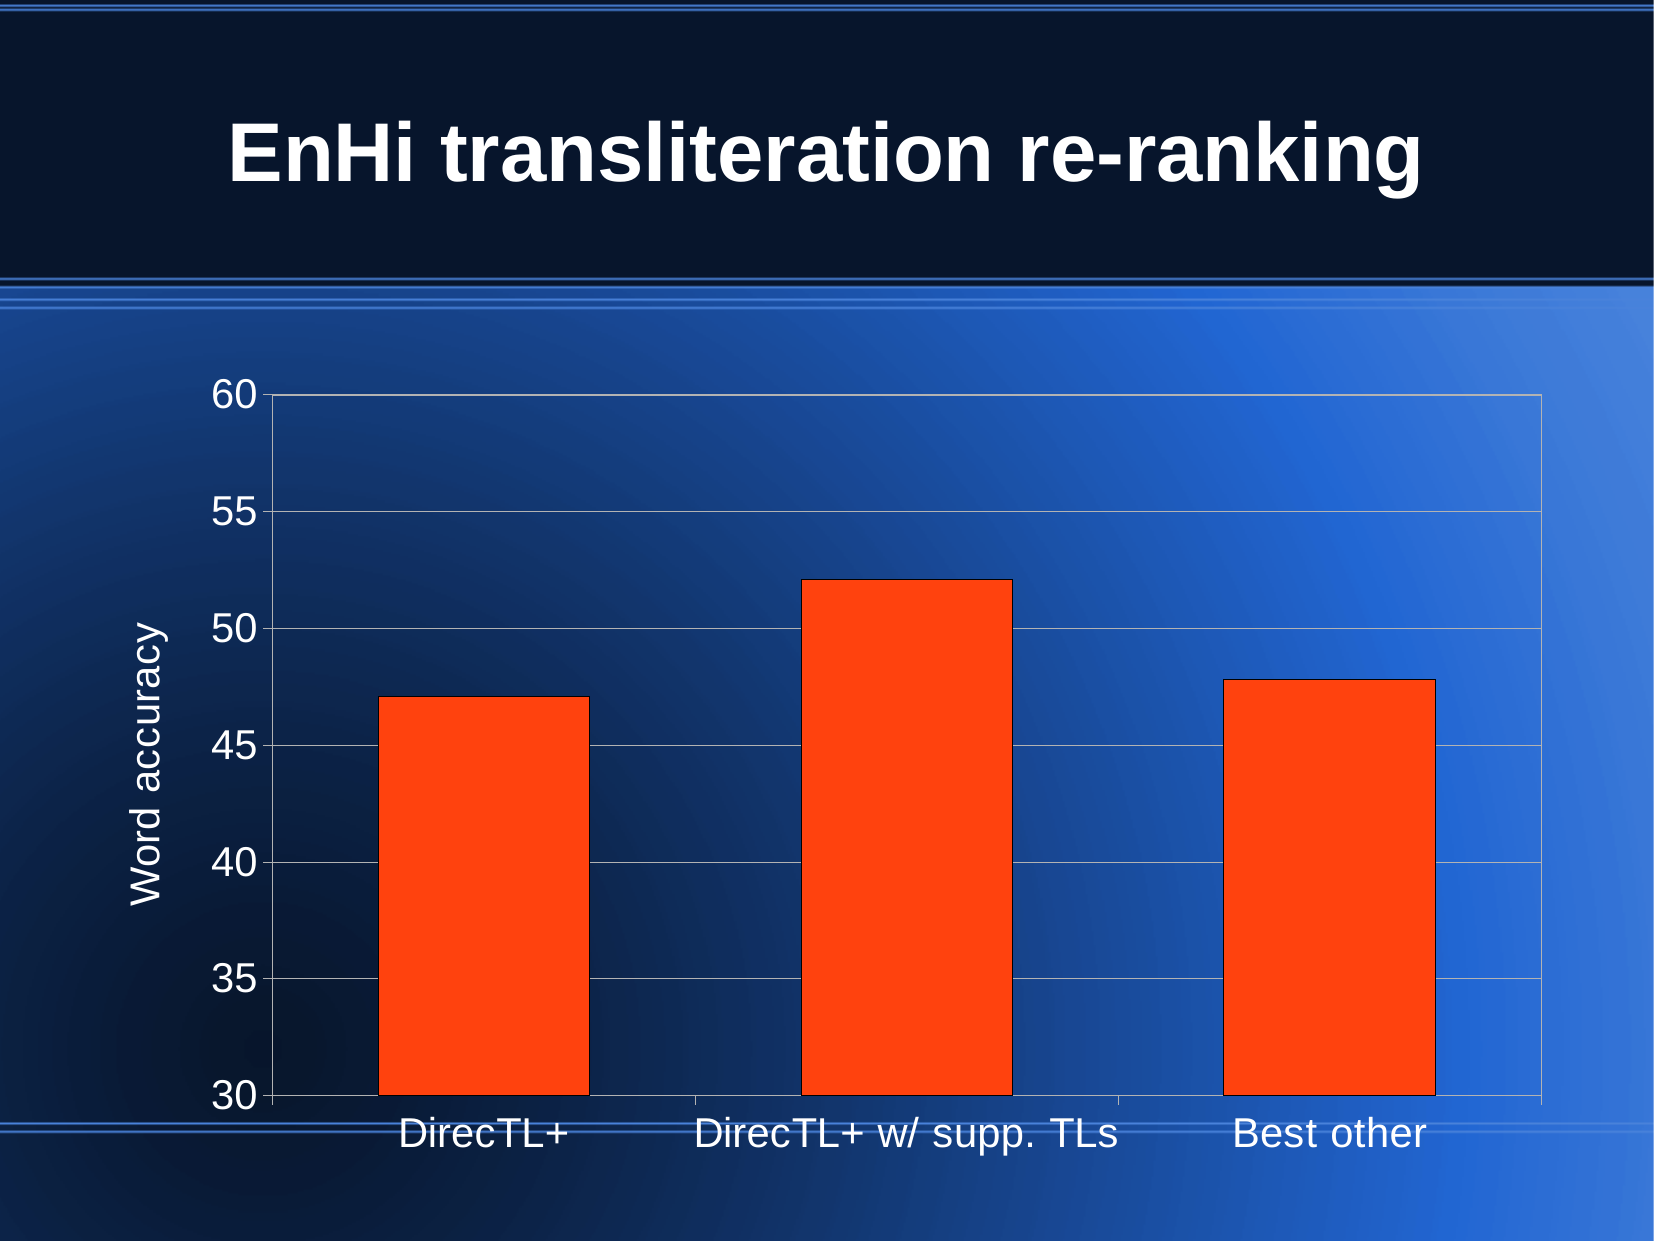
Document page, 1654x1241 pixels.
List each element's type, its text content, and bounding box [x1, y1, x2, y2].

title EnHi transliteration re-ranking [82, 49, 1571, 257]
picture [0, 0, 1654, 1241]
chart [82, 355, 1571, 1174]
